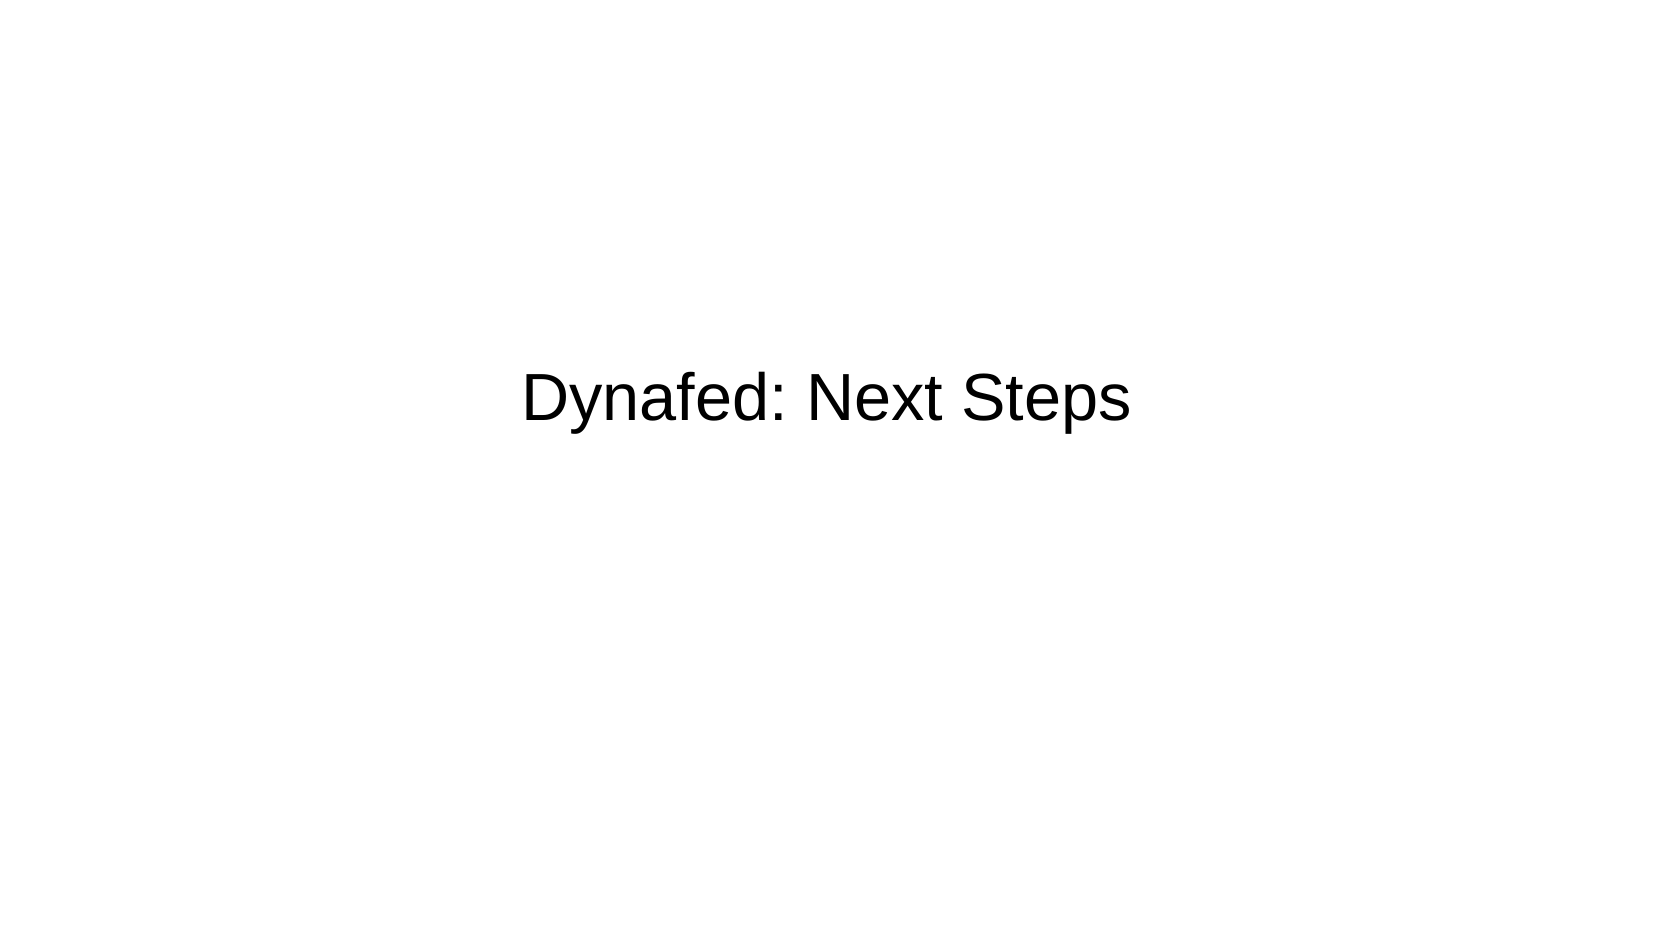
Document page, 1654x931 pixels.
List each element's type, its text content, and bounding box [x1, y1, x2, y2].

subtitle Dynafed: Next Steps [82, 37, 1571, 758]
